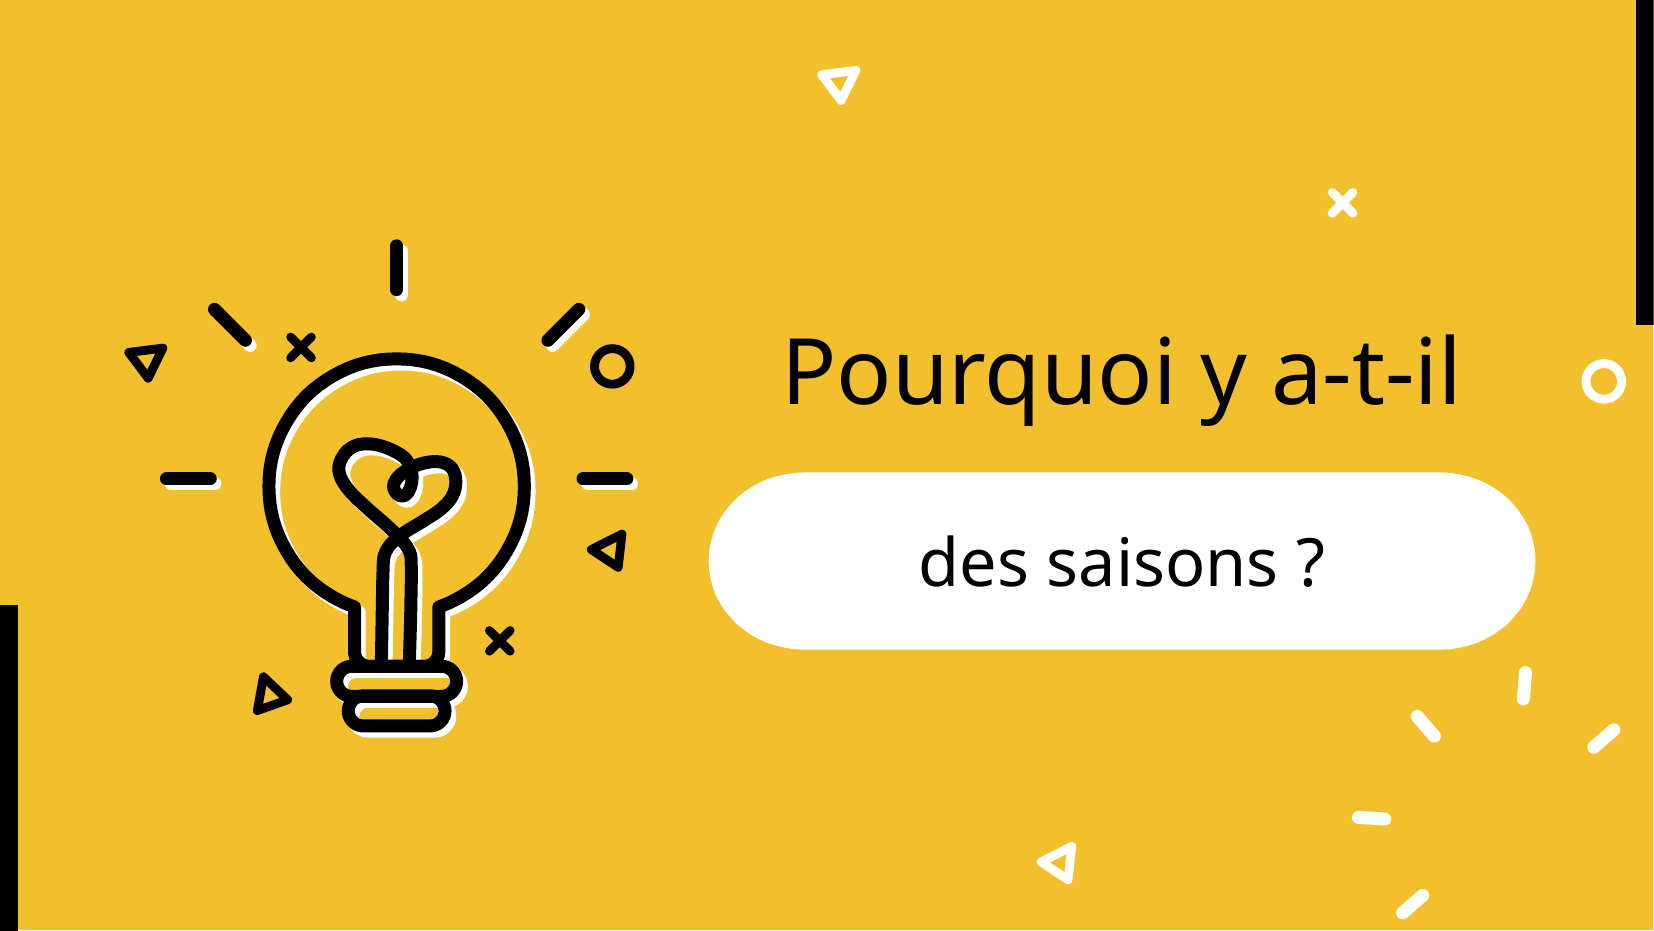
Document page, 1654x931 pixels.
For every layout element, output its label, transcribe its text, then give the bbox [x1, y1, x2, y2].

subtitle des saisons ? [708, 472, 1536, 650]
title Pourquoi y a-t-il [708, 295, 1536, 443]
